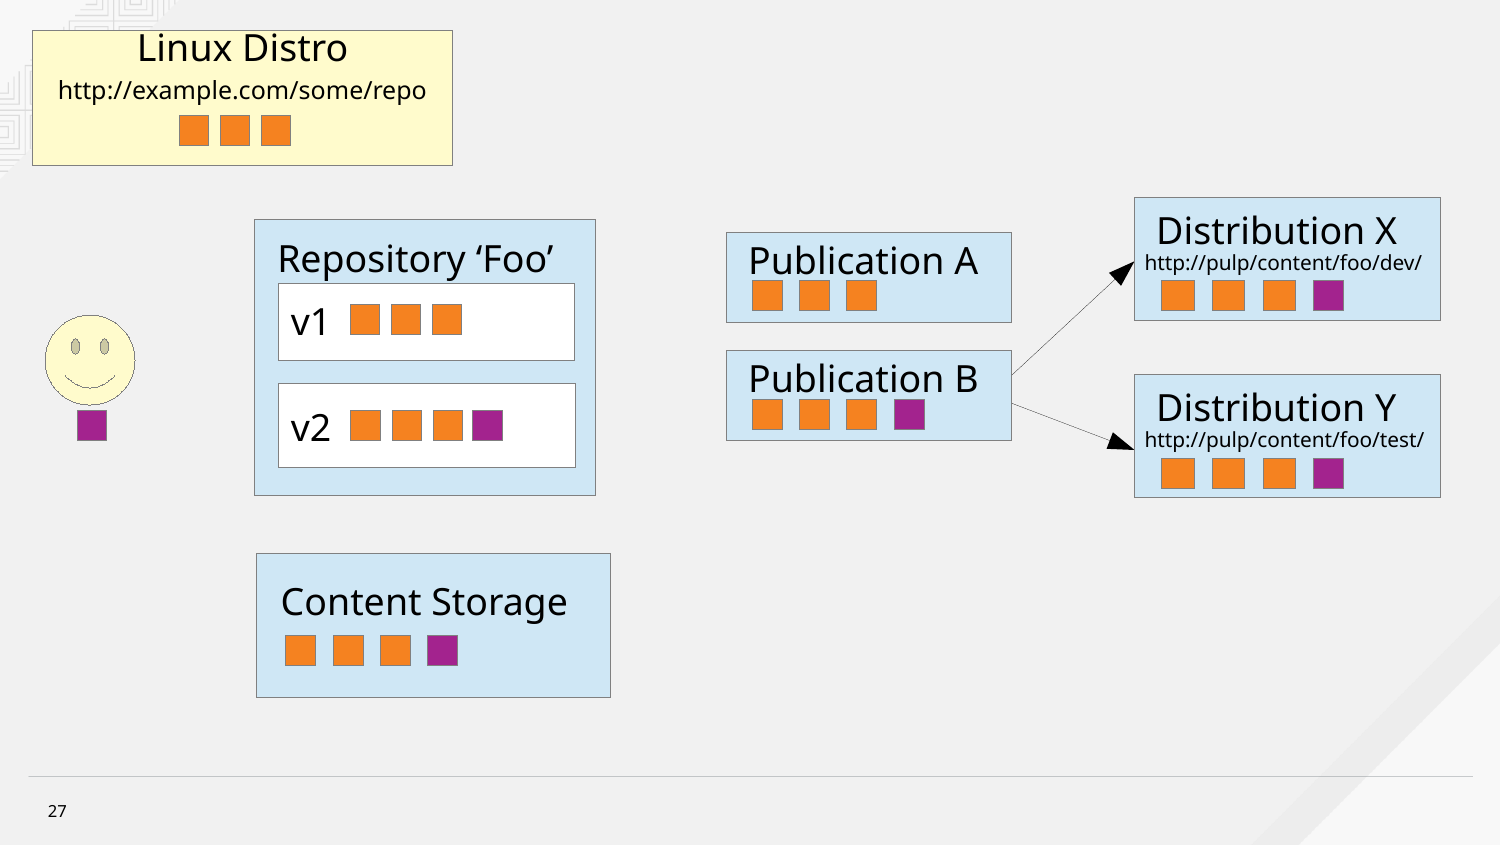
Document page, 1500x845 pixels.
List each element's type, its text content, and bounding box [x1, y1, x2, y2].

text_box [220, 115, 250, 146]
text_box http://pulp/content/foo/test/ [1129, 417, 1454, 463]
text_box [726, 350, 1012, 441]
text_box [254, 219, 596, 496]
text_box Publication B [733, 345, 1007, 404]
text_box [726, 232, 1012, 323]
text_box v1 [276, 288, 352, 347]
text_box [45, 315, 136, 406]
text_box http://pulp/content/foo/dev/ [1129, 240, 1454, 285]
text_box [1134, 280, 1441, 321]
text_box Content Storage [265, 568, 604, 627]
text_box [1134, 458, 1441, 498]
text_box Linux Distro http://example.com/some/repo [32, 30, 453, 166]
text_box [179, 115, 209, 146]
text_box v2 [276, 394, 352, 453]
picture [0, 0, 1500, 845]
text_box Distribution X [1141, 197, 1450, 240]
text_box [261, 115, 291, 146]
text_box [77, 410, 107, 441]
text_box [1134, 374, 1141, 417]
text_box [256, 553, 611, 698]
text_box [1134, 197, 1141, 240]
text_box Repository ‘Foo’ [262, 225, 601, 284]
text_box Publication A [733, 226, 1007, 286]
text_box Distribution Y [1141, 374, 1450, 417]
